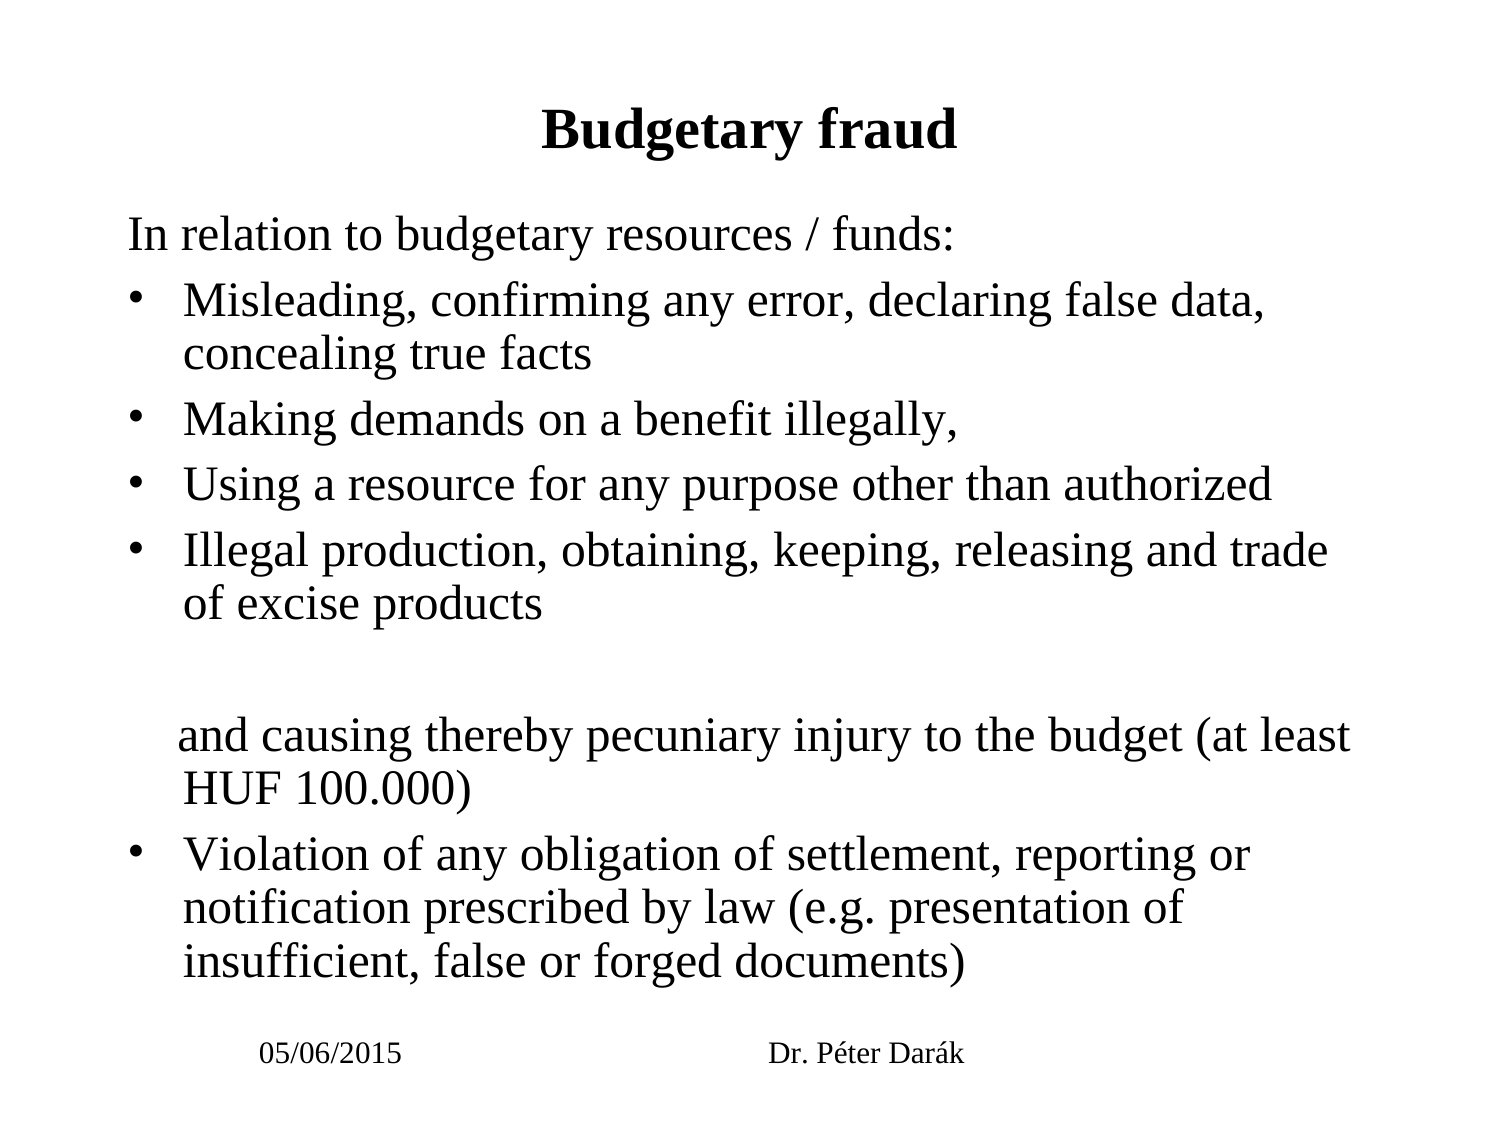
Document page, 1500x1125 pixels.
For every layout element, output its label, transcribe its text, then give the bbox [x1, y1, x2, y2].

list In relation to budgetary resources / funds: Misleading, confirming any error, declaring false data, concealing true facts Making demands on a benefit illegally, Using a resource for any purpose other than authorized Illegal production, obtaining, keeping, releasing and trade of excise products and causing thereby pecuniary injury to the budget (at least HUF 100.000) Violation of any obligation of settlement, reporting or notification prescribed by law (e.g. presentation of insufficient, false or forged documents) [112, 200, 1388, 1000]
title Budgetary fraud [112, 74, 1388, 175]
